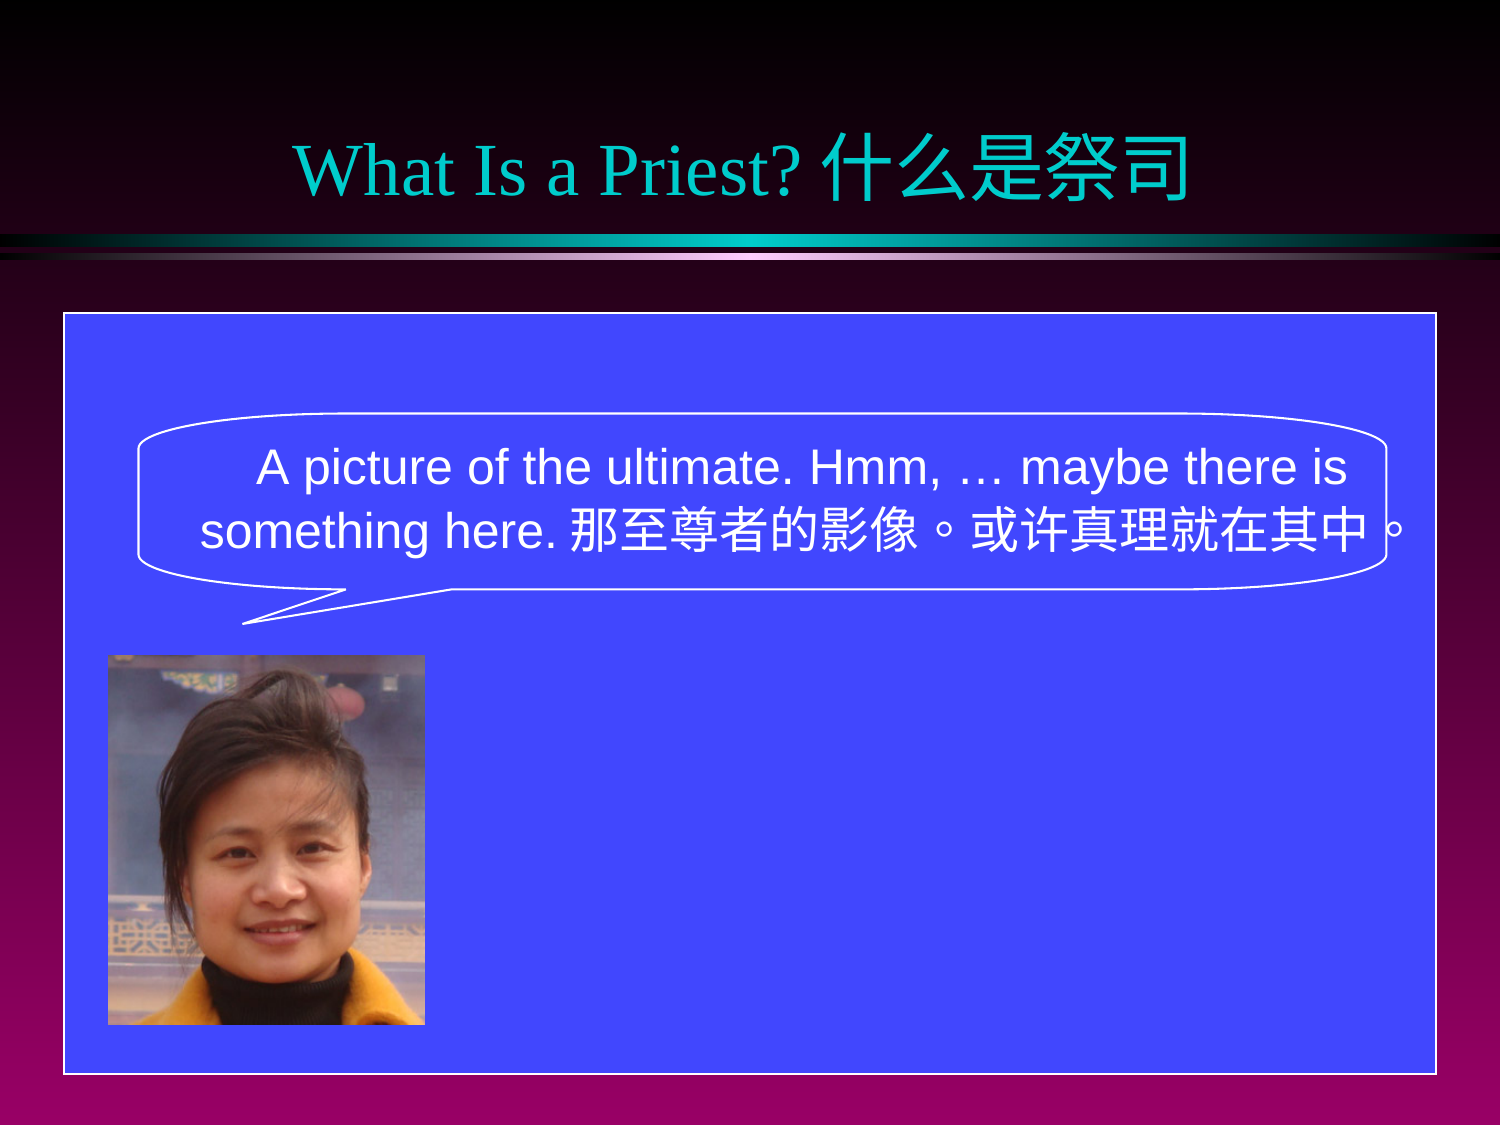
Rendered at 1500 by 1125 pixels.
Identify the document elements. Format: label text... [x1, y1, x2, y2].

title What Is a Priest?什么是祭司 [99, 37, 1388, 225]
text_box [63, 313, 1437, 1074]
picture [108, 655, 425, 1025]
text_box A picture of the ultimate. Hmm, … maybe there is something here.那至尊者的影像。或许真理就在其中。 [138, 413, 1387, 624]
